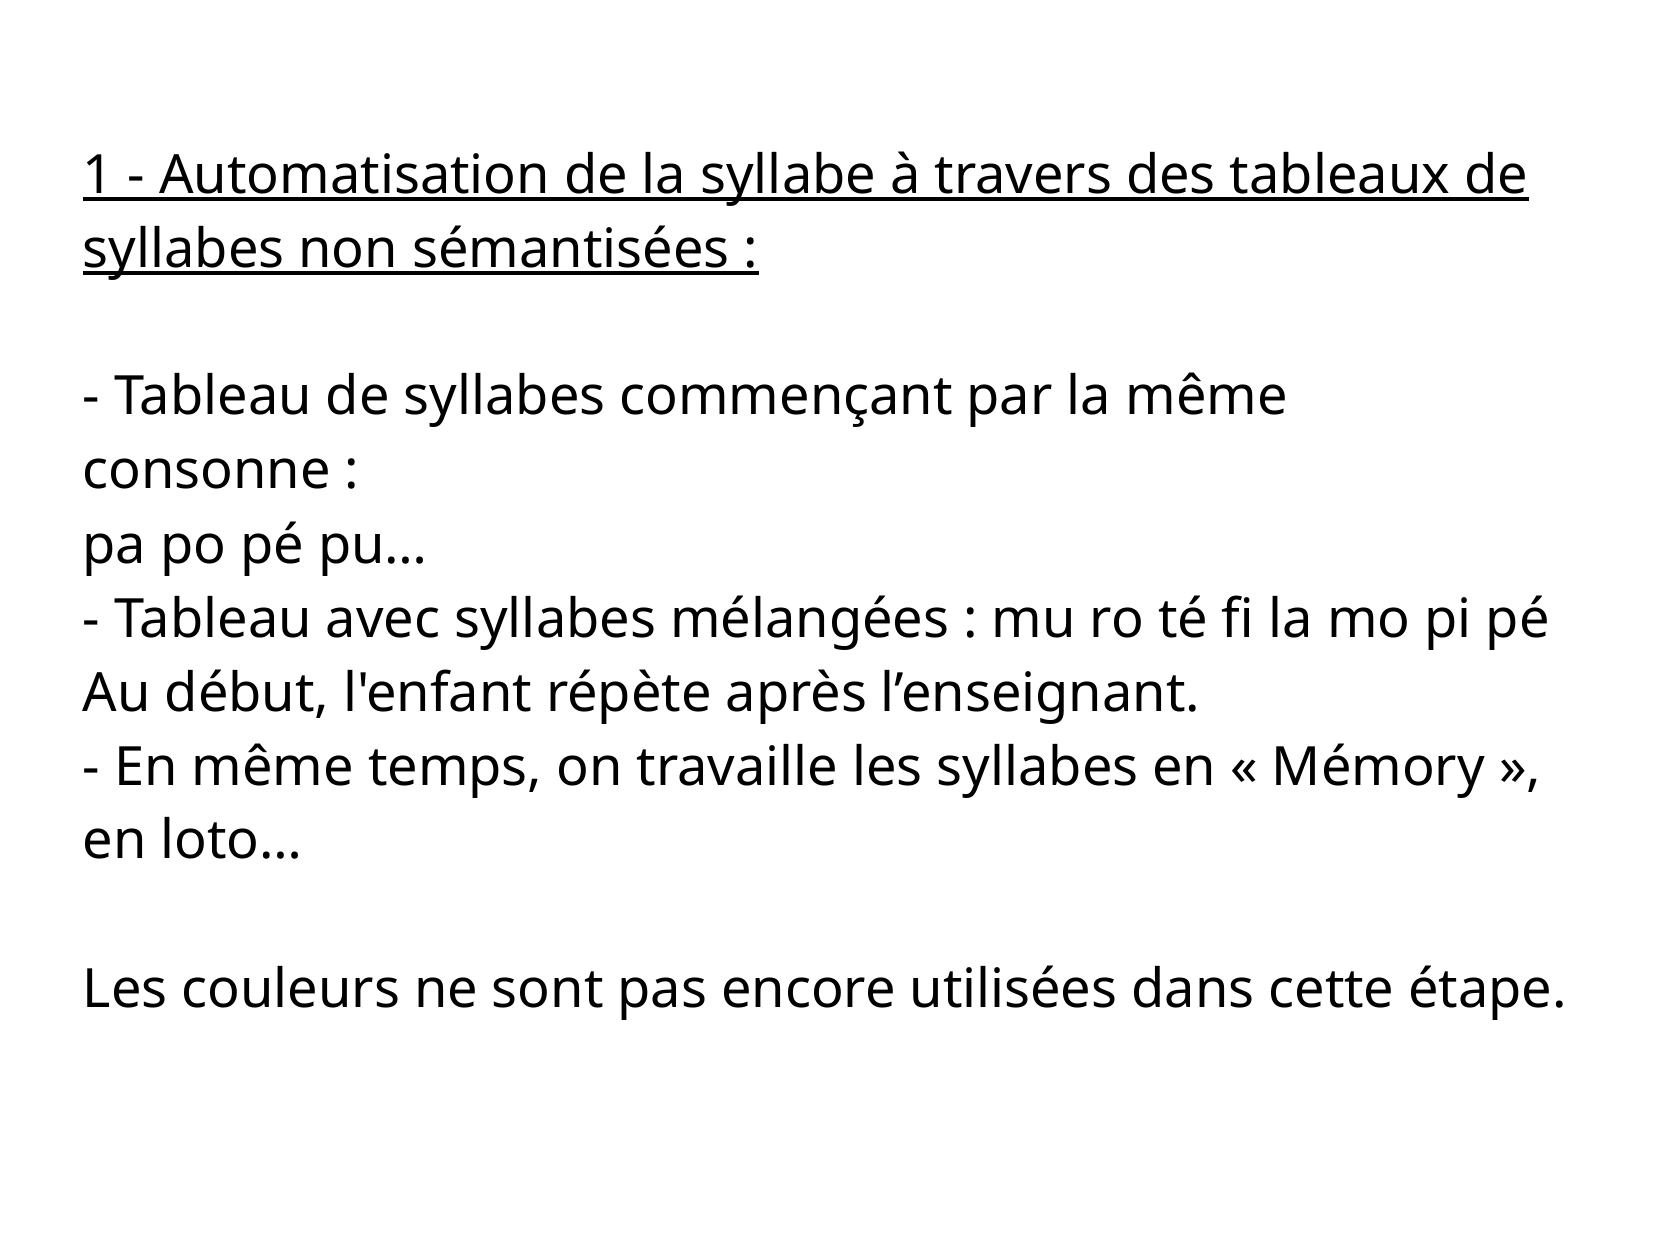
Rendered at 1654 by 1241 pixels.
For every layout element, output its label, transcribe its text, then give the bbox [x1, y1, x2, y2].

subtitle 1 - Automatisation de la syllabe à travers des tableaux de syllabes non sémantisées : - Tableau de syllabes commençant par la même consonne : pa po pé pu… - Tableau avec syllabes mélangées : mu ro té fi la mo pi pé Au début, l'enfant répète après l’enseignant. - En même temps, on travaille les syllabes en « Mémory », en loto… Les couleurs ne sont pas encore utilisées dans cette étape. [82, 49, 1571, 1109]
